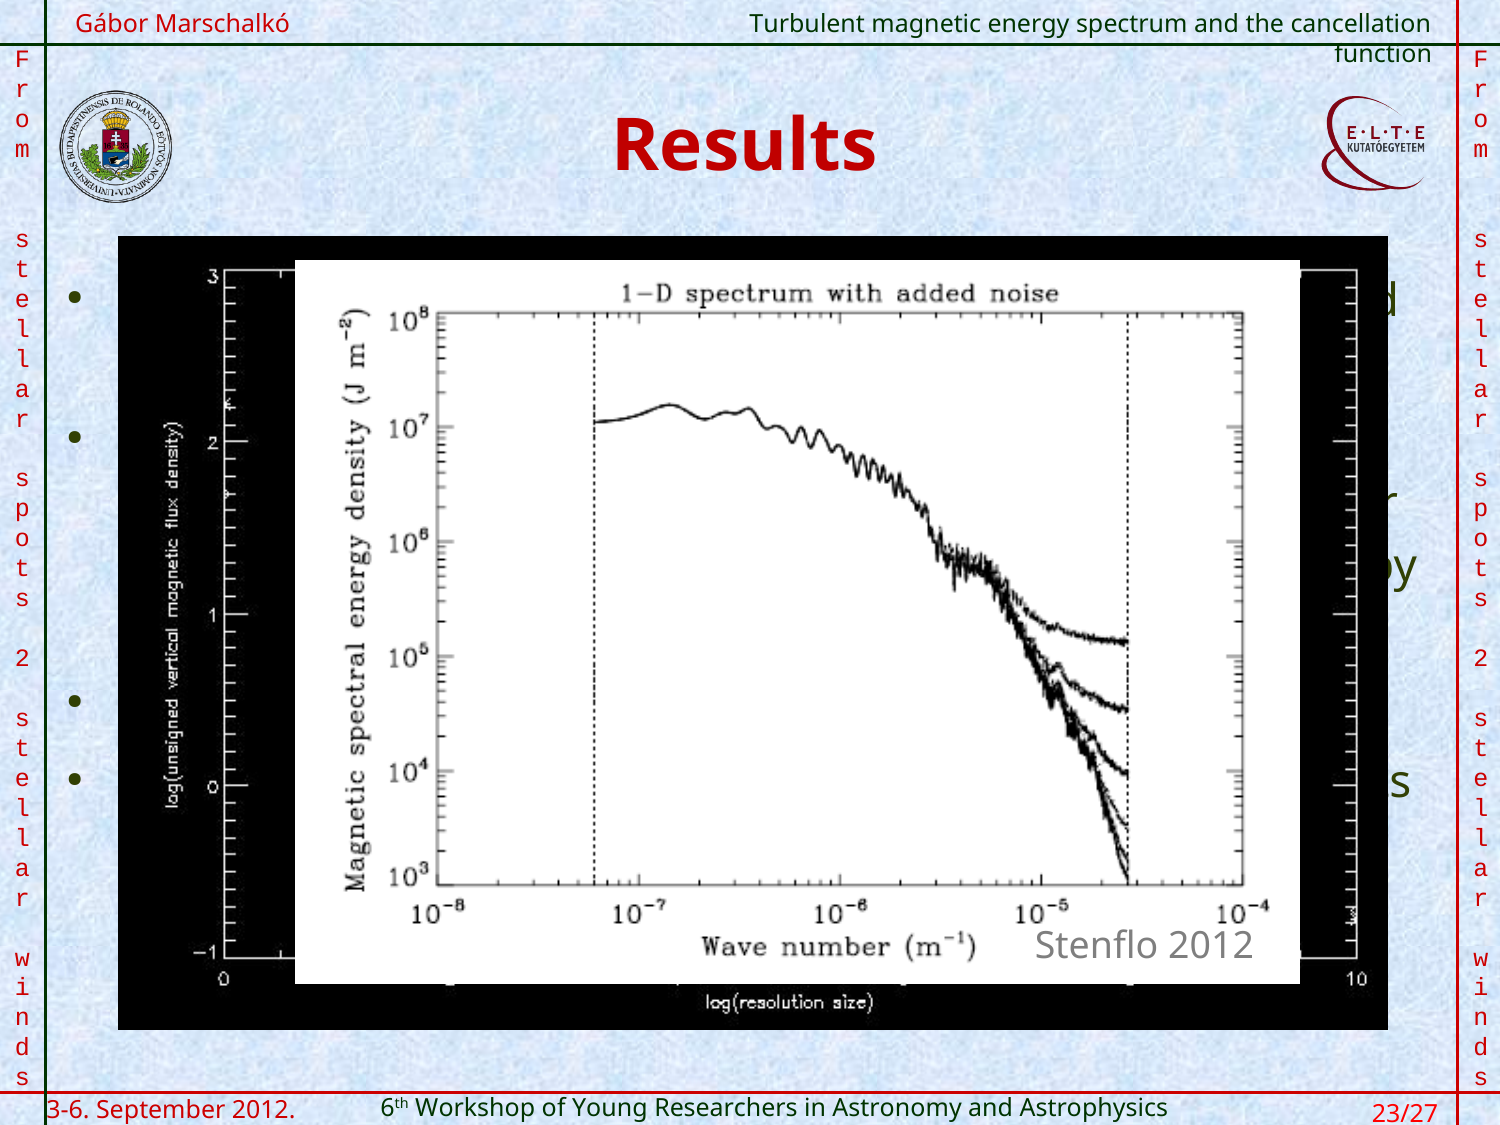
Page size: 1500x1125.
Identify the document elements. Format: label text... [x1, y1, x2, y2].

list on the plots we will use the resolution element size instead of the wave number (thus α has opposite sign) the analitically derived relation is a reasonably good approximation for spectral exponents α > -1 while for lower values of α the cancellation function is not well described by a power law. the results are similar in the two dimensional case too. As for the role of the random noise we found similar effects like Stenflo, in the higher wave number (lower resolution size) regime the spectrum is less steeper with noise [29, 259, 1447, 1033]
picture [1459, 0, 1500, 43]
picture [47, 1094, 1456, 1125]
picture [1459, 46, 1500, 1091]
text_box Results [596, 90, 893, 194]
picture [47, 46, 1456, 1091]
picture [0, 0, 44, 43]
text_box Stenflo 2012 [1020, 913, 1270, 975]
picture [0, 1094, 44, 1125]
picture [0, 46, 44, 1091]
picture [47, 0, 1456, 43]
picture [1459, 1094, 1500, 1125]
